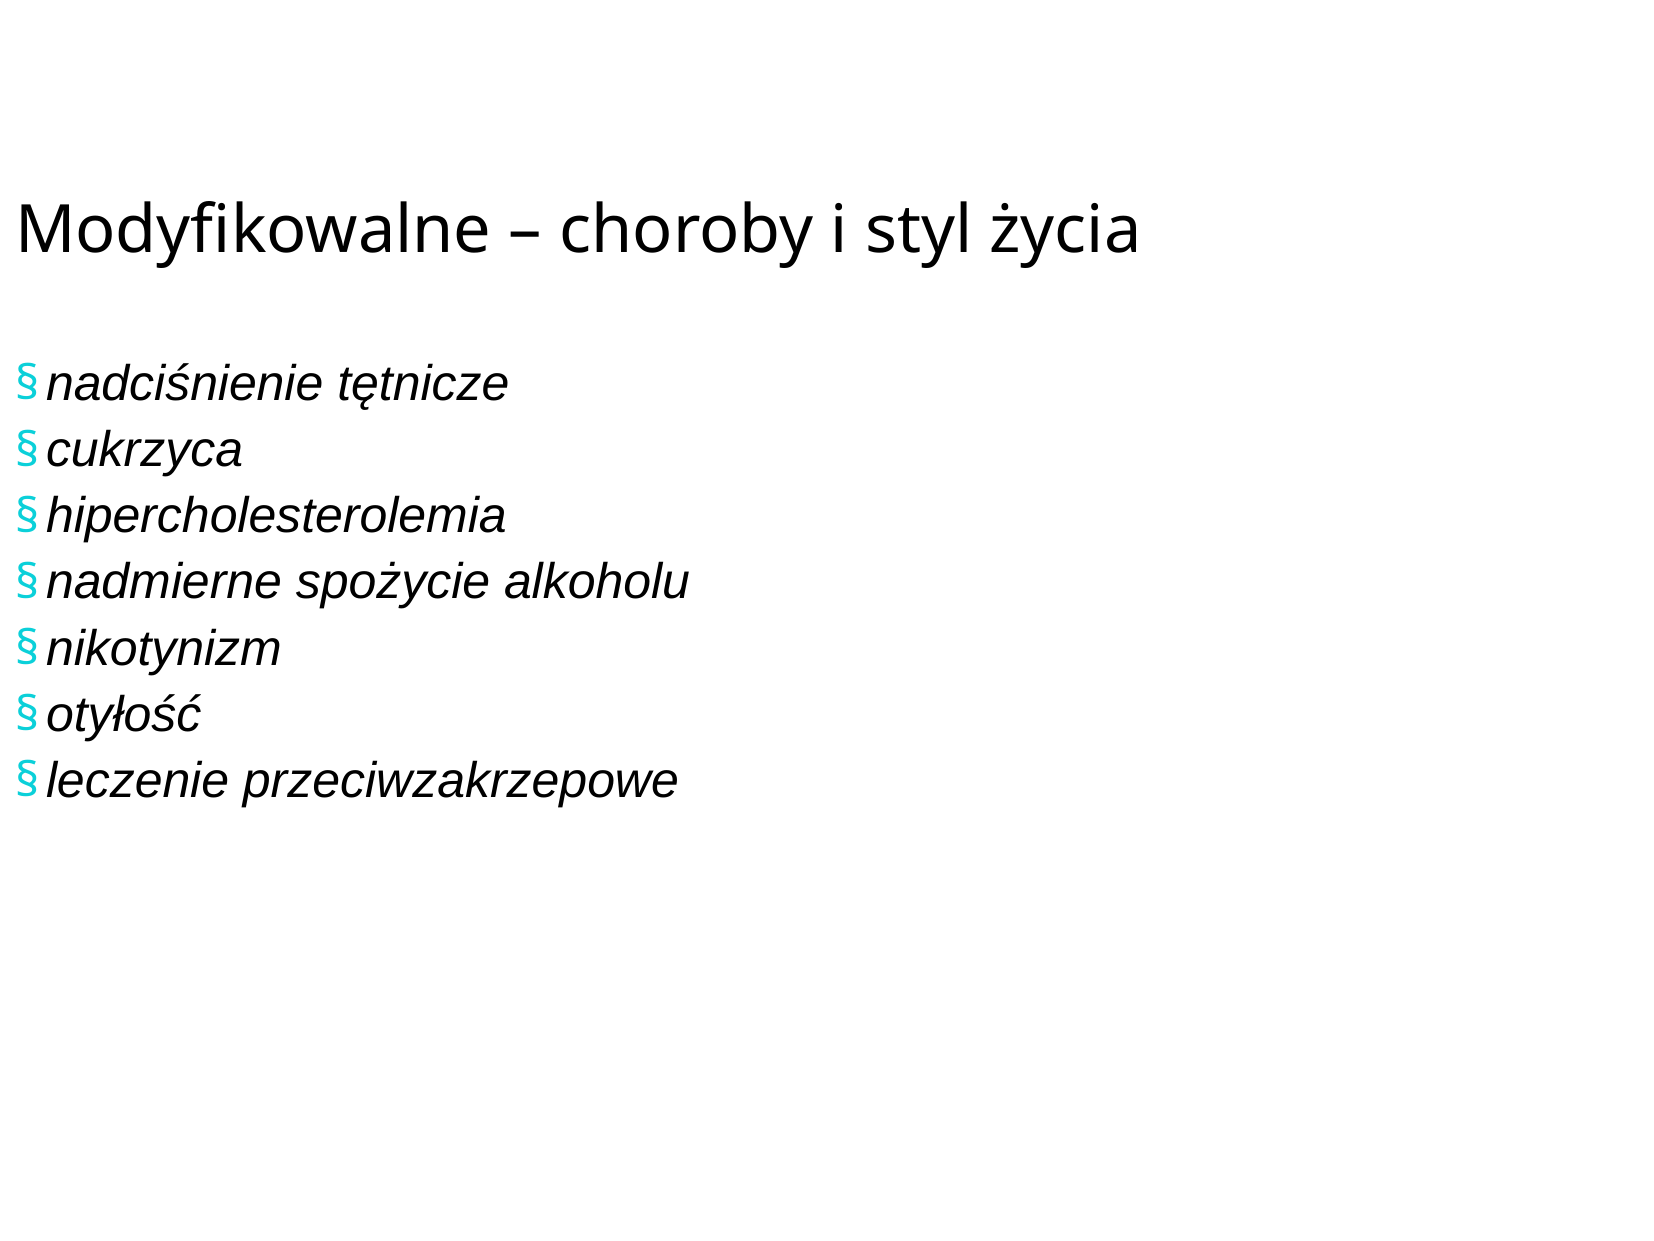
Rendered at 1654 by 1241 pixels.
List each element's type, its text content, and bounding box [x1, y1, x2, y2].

list nadciśnienie tętnicze cukrzyca hipercholesterolemia nadmierne spożycie alkoholu nikotynizm otyłość leczenie przeciwzakrzepowe [0, 350, 1489, 1144]
title Modyfikowalne – choroby i styl życia [0, 127, 1489, 334]
